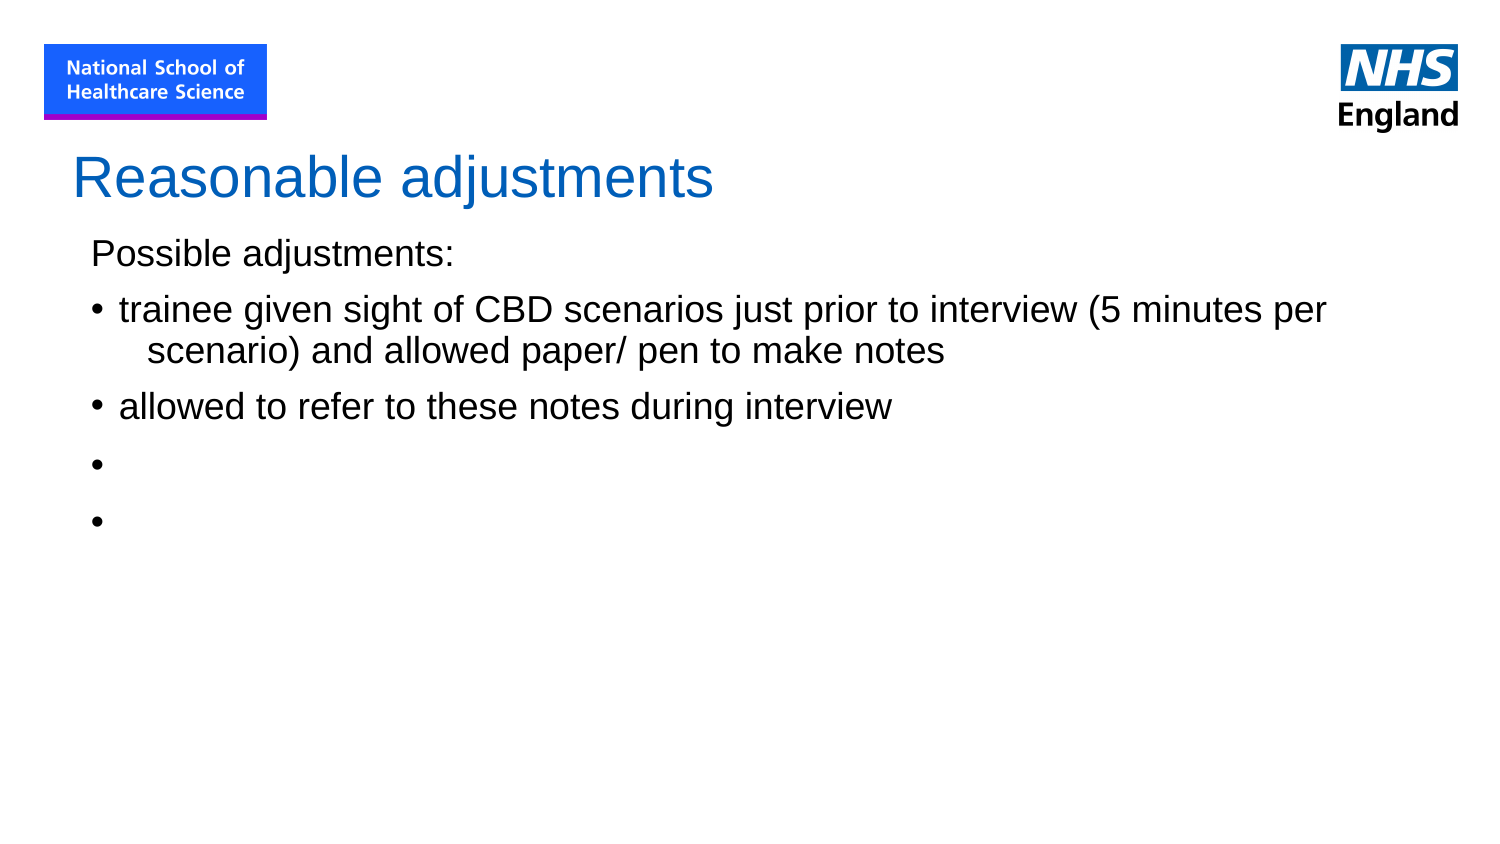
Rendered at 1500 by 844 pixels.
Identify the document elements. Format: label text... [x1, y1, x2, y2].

title Reasonable adjustments [57, 139, 1352, 220]
list Possible adjustments: trainee given sight of CBD scenarios just prior to interview (5 minutes per scenario) and allowed paper/ pen to make notes allowed to refer to these notes during interview [75, 226, 1370, 763]
